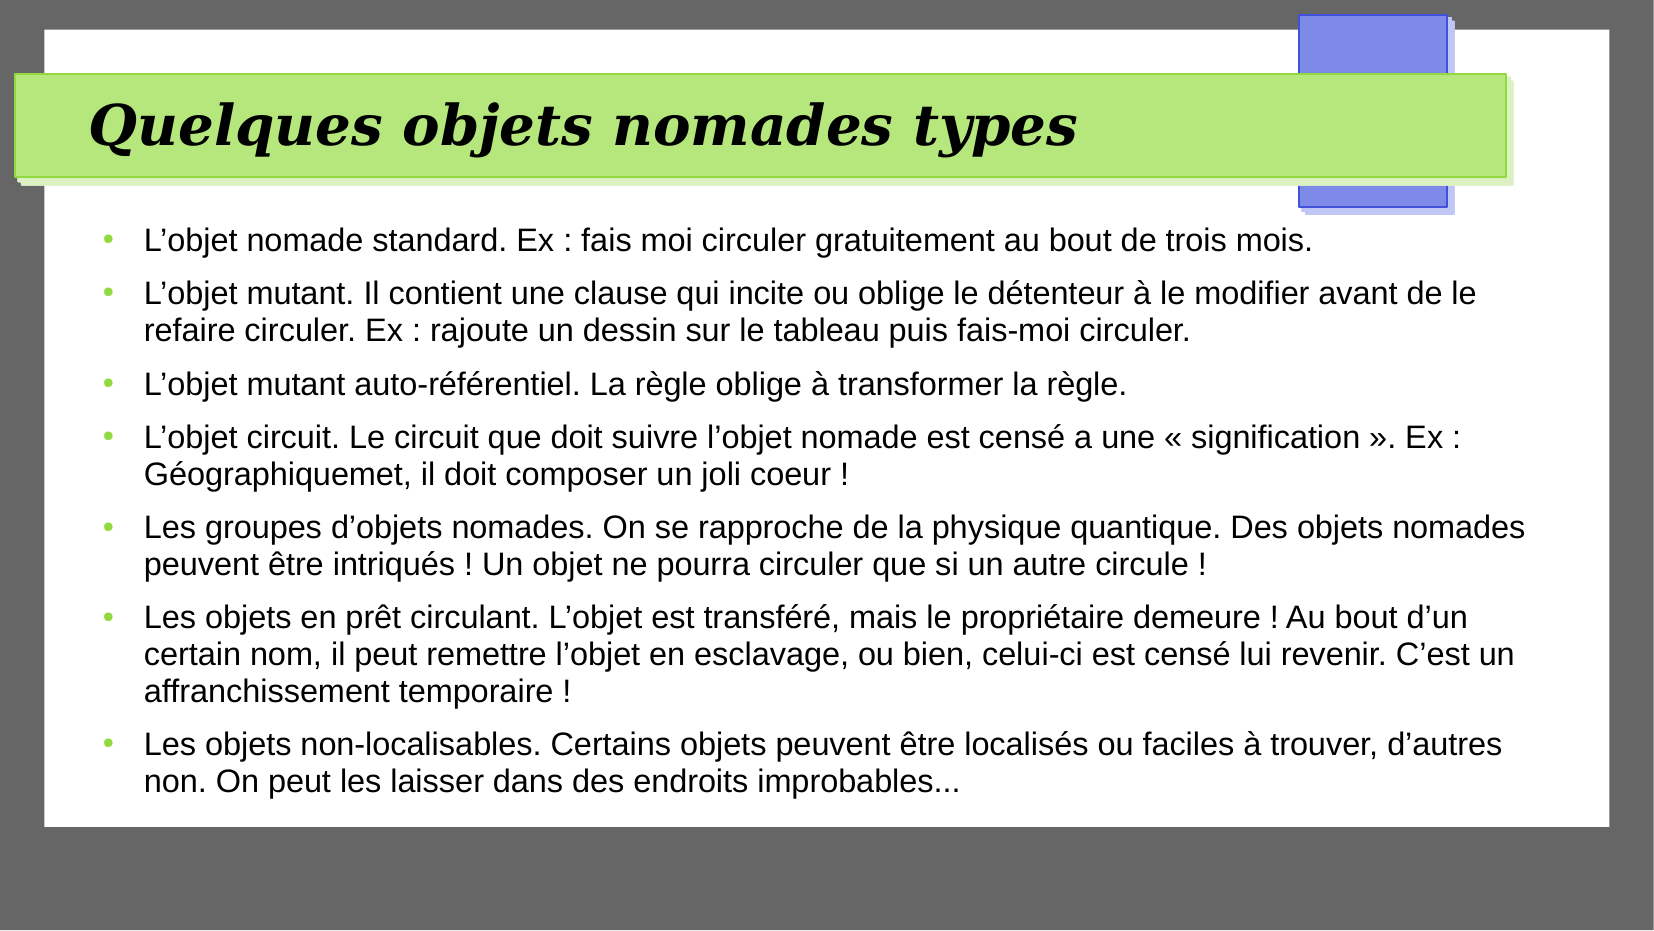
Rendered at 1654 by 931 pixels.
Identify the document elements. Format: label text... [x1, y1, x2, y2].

title Quelques objets nomades types [88, 73, 1506, 178]
list L’objet nomade standard. Ex : fais moi circuler gratuitement au bout de trois mois. L’objet mutant. Il contient une clause qui incite ou oblige le détenteur à le modifier avant de le refaire circuler. Ex : rajoute un dessin sur le tableau puis fais-moi circuler. L’objet mutant auto-référentiel. La règle oblige à transformer la règle. L’objet circuit. Le circuit que doit suivre l’objet nomade est censé a une « signification ». Ex : Géographiquemet, il doit composer un joli coeur ! Les groupes d’objets nomades. On se rapproche de la physique quantique. Des objets nomades peuvent être intriqués ! Un objet ne pourra circuler que si un autre circule ! Les objets en prêt circulant. L’objet est transféré, mais le propriétaire demeure ! Au bout d’un certain nom, il peut remettre l’objet en esclavage, ou bien, celui-ci est censé lui revenir. C’est un affranchissement temporaire ! Les objets non-localisables. Certains objets peuvent être localisés ou faciles à trouver, d’autres non. On peut les laisser dans des endroits improbables... [88, 221, 1565, 813]
